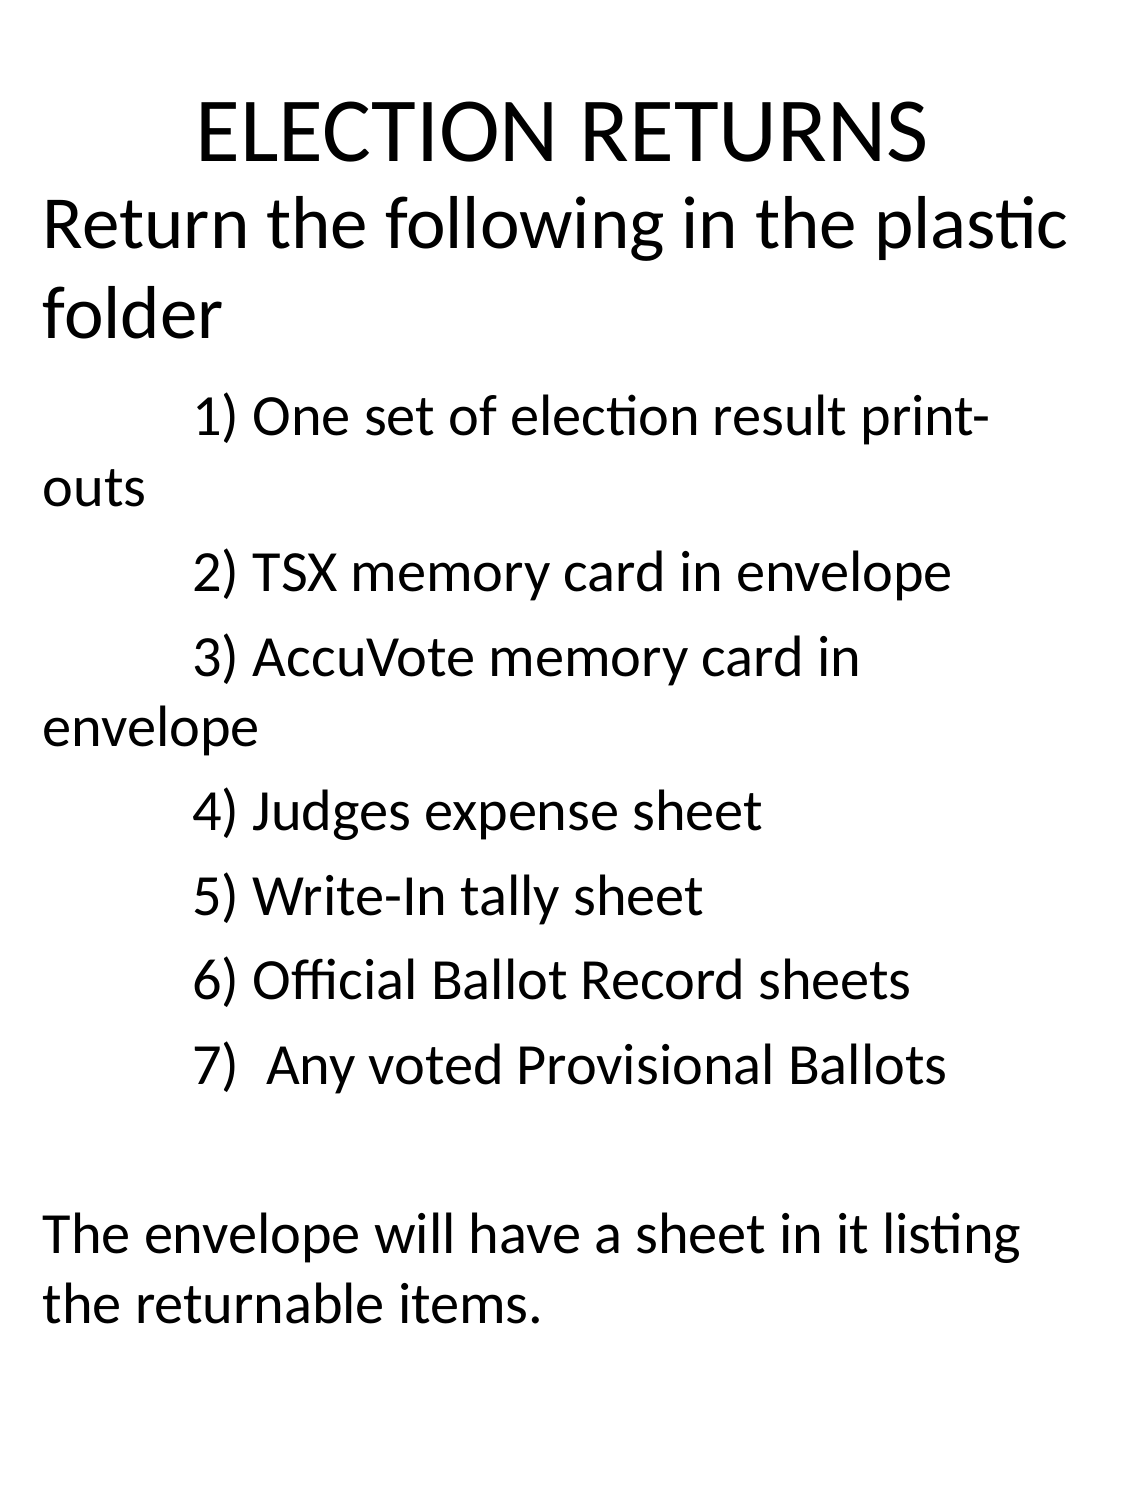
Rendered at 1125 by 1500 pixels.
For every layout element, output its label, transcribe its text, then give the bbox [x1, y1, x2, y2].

text_box ELECTION RETURNS [84, 6, 1041, 166]
text_box Return the following in the plastic folder 1) One set of election result print-outs 2) TSX memory card in envelope 3) AccuVote memory card in envelope 4) Judges expense sheet 5) Write-In tally sheet 6) Official Ballot Record sheets 7) Any voted Provisional Ballots The envelope will have a sheet in it listing the returnable items. [28, 166, 1097, 1500]
